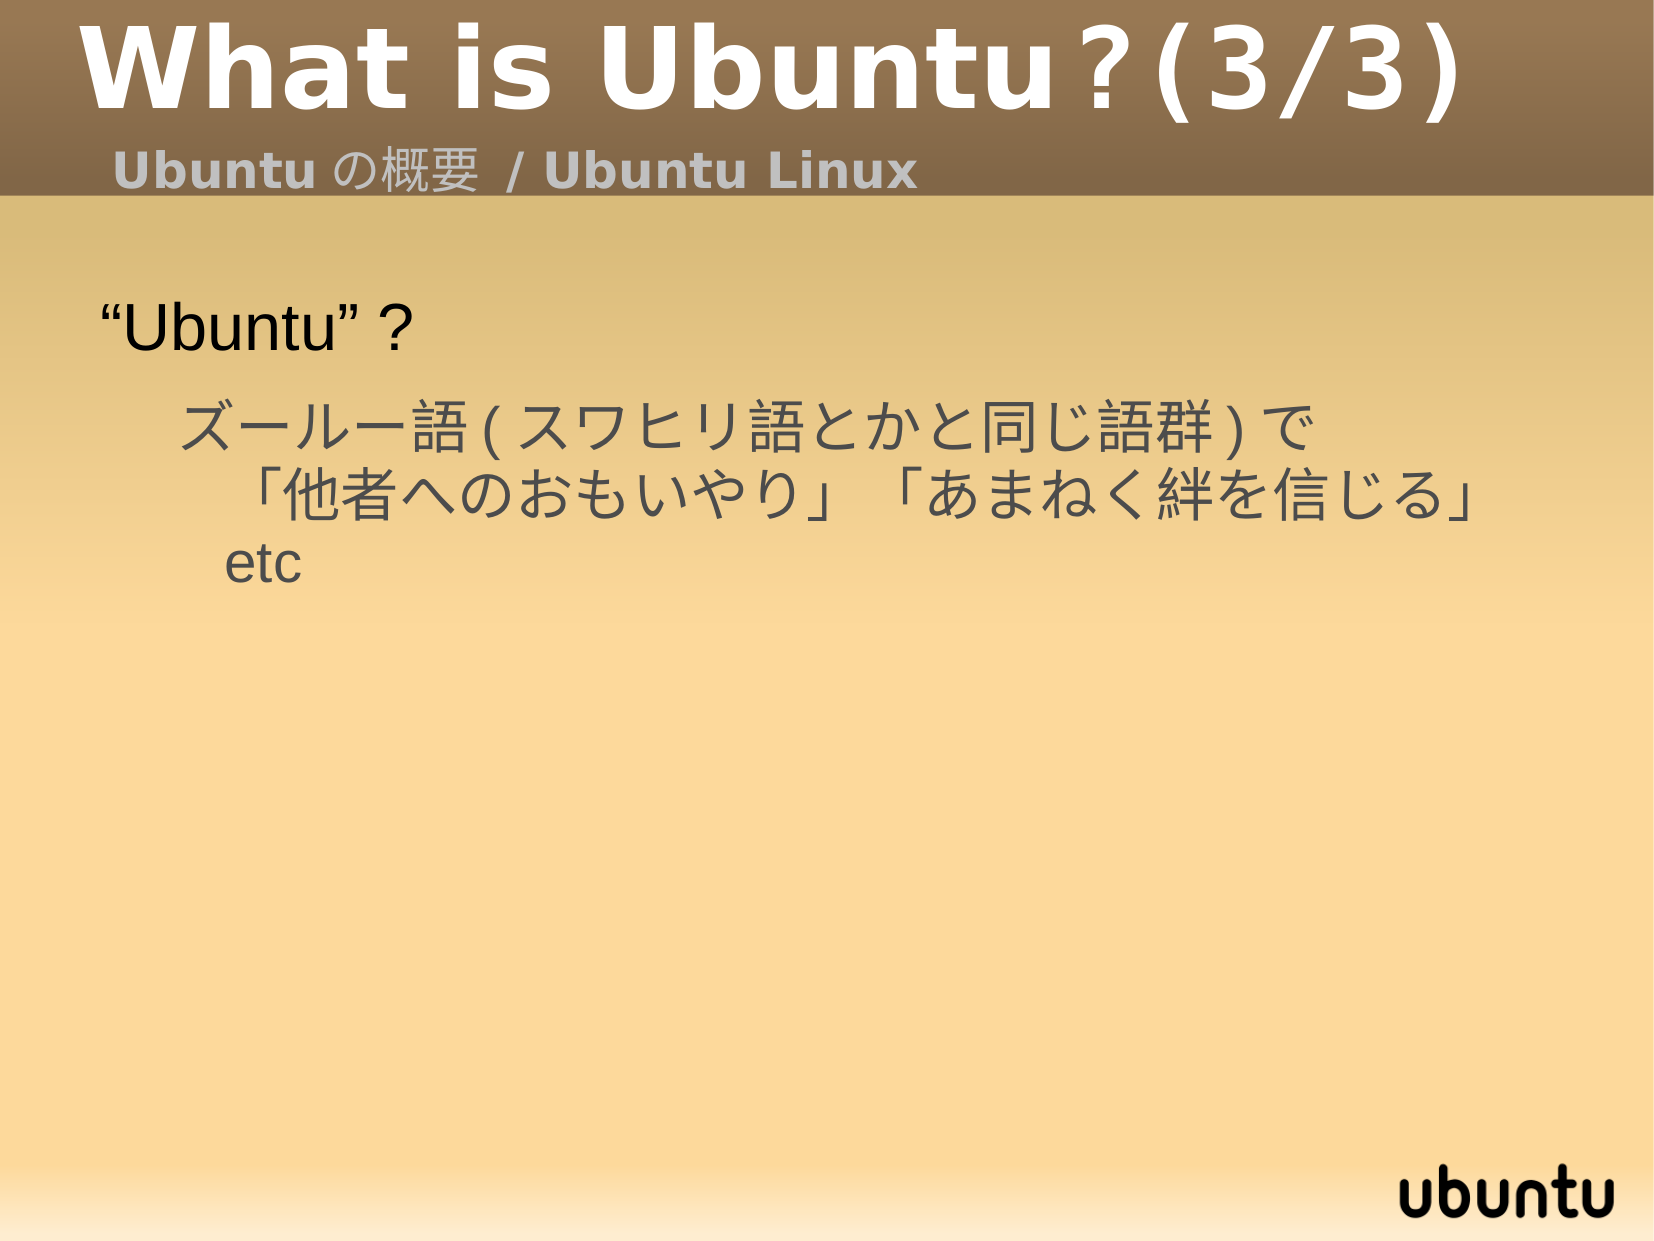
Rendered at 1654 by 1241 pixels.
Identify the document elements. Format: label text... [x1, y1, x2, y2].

title What is Ubuntu ?(3/3) Ubuntuの概要 / Ubuntu Linux [76, 7, 1566, 200]
picture [0, 0, 1654, 1241]
list “Ubuntu” ? ズールー語(スワヒリ語とかと同じ語群)で 「他者へのおもいやり」「あまねく絆を信じる」 etc [82, 290, 1571, 1094]
